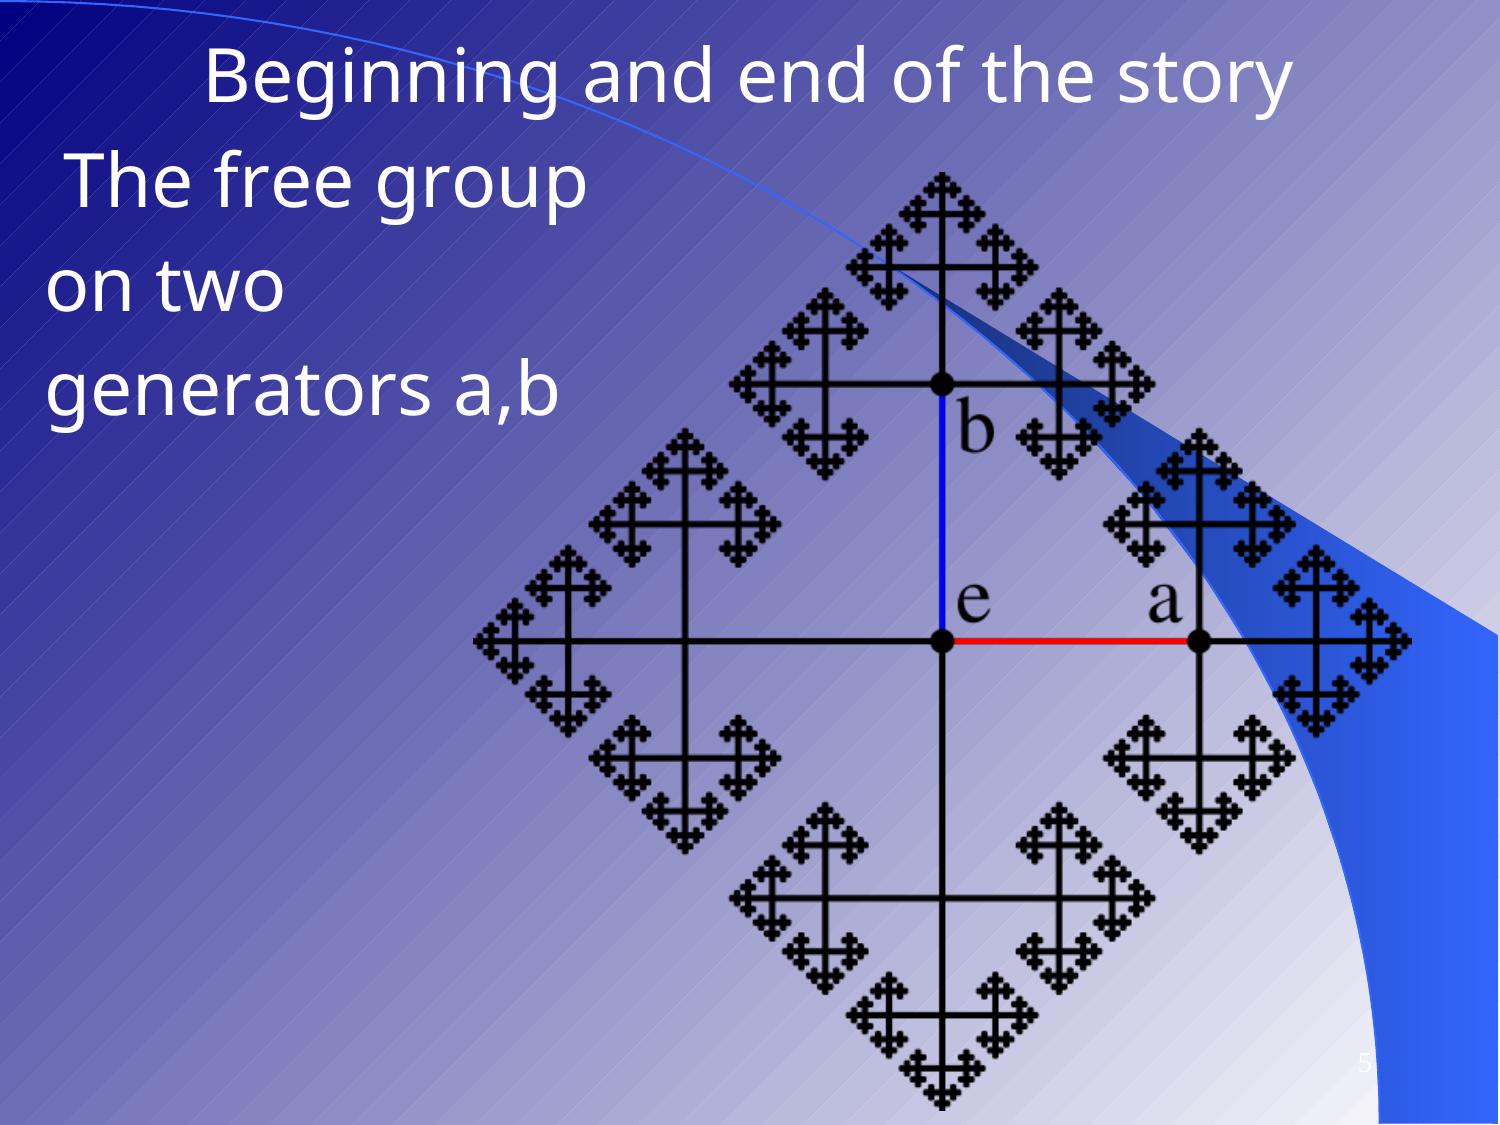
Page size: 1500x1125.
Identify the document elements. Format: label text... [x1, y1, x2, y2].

text_box Beginning and end of the story The free group on two generators a,b [29, 5, 1468, 509]
picture [473, 172, 1412, 1111]
